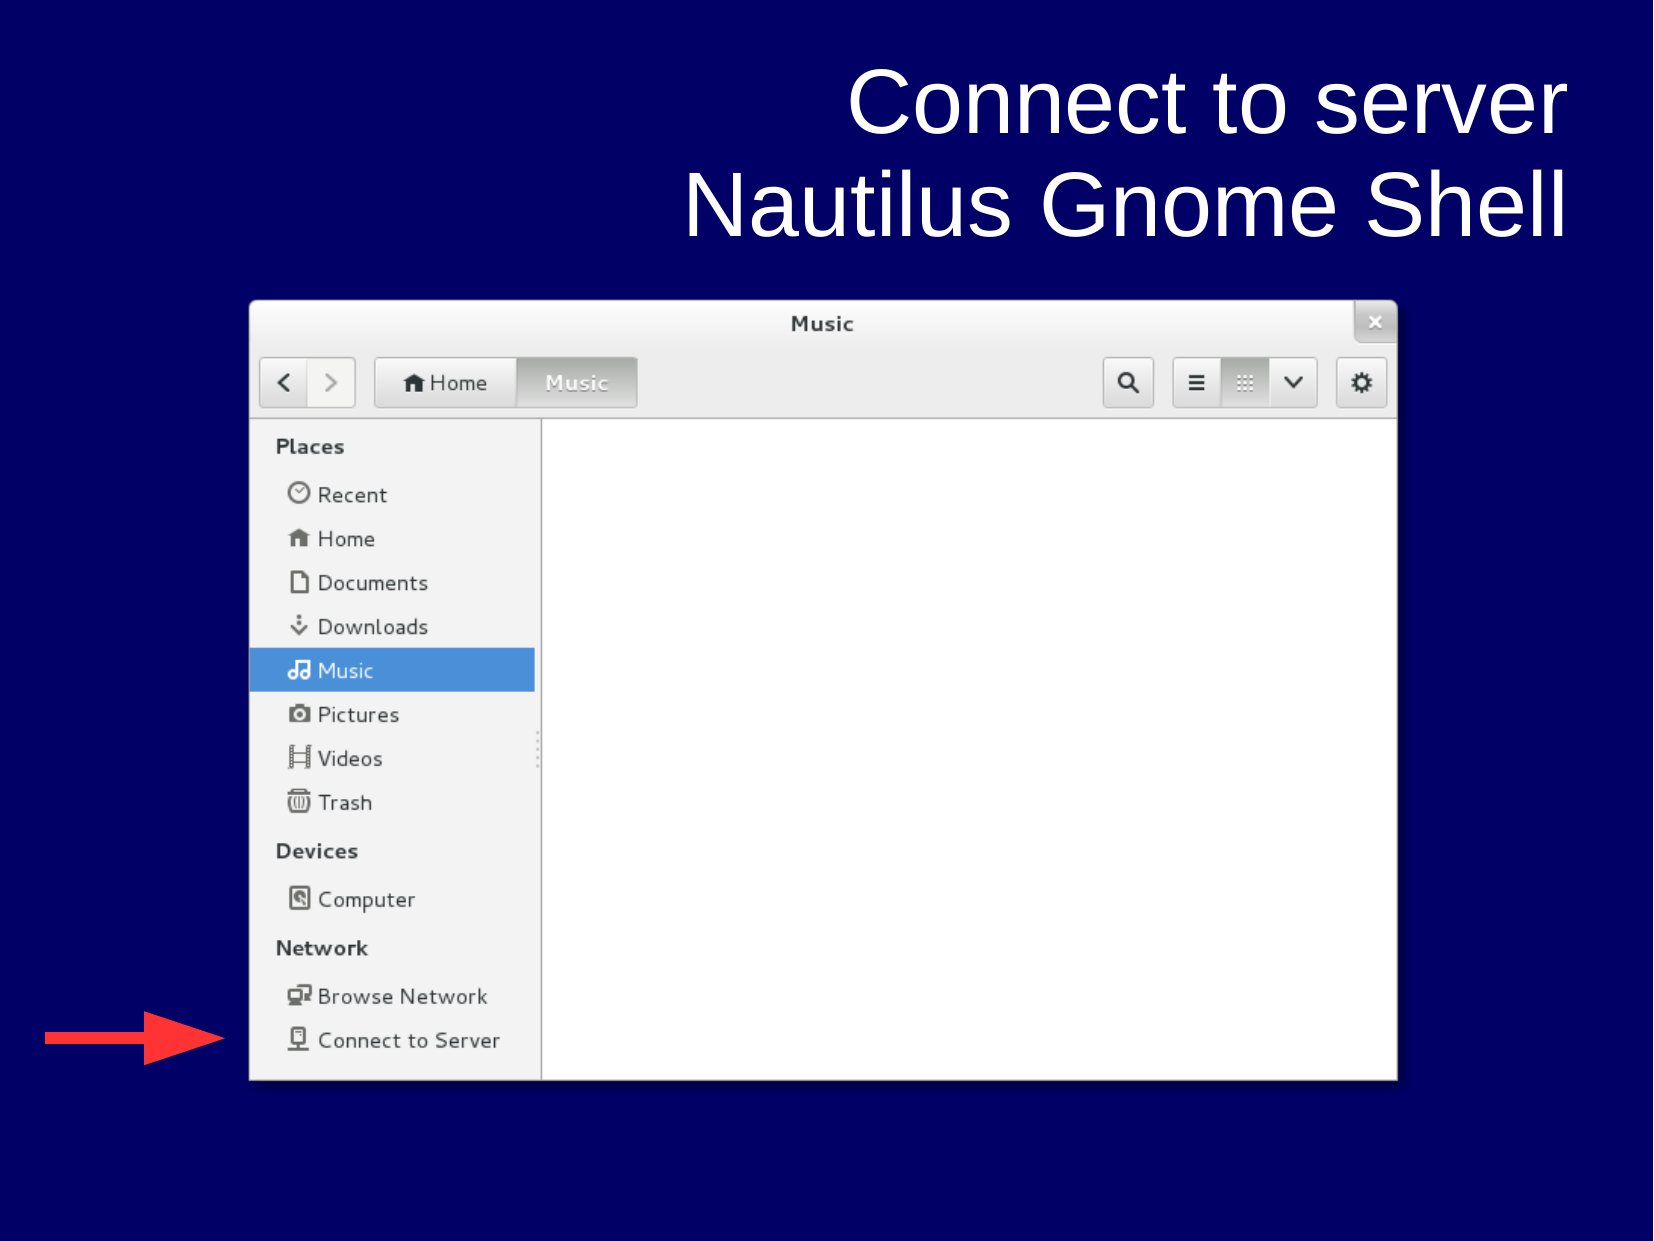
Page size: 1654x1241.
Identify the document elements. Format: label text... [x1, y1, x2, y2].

picture [241, 292, 1412, 1096]
title Connect to server Nautilus Gnome Shell [82, 49, 1571, 257]
